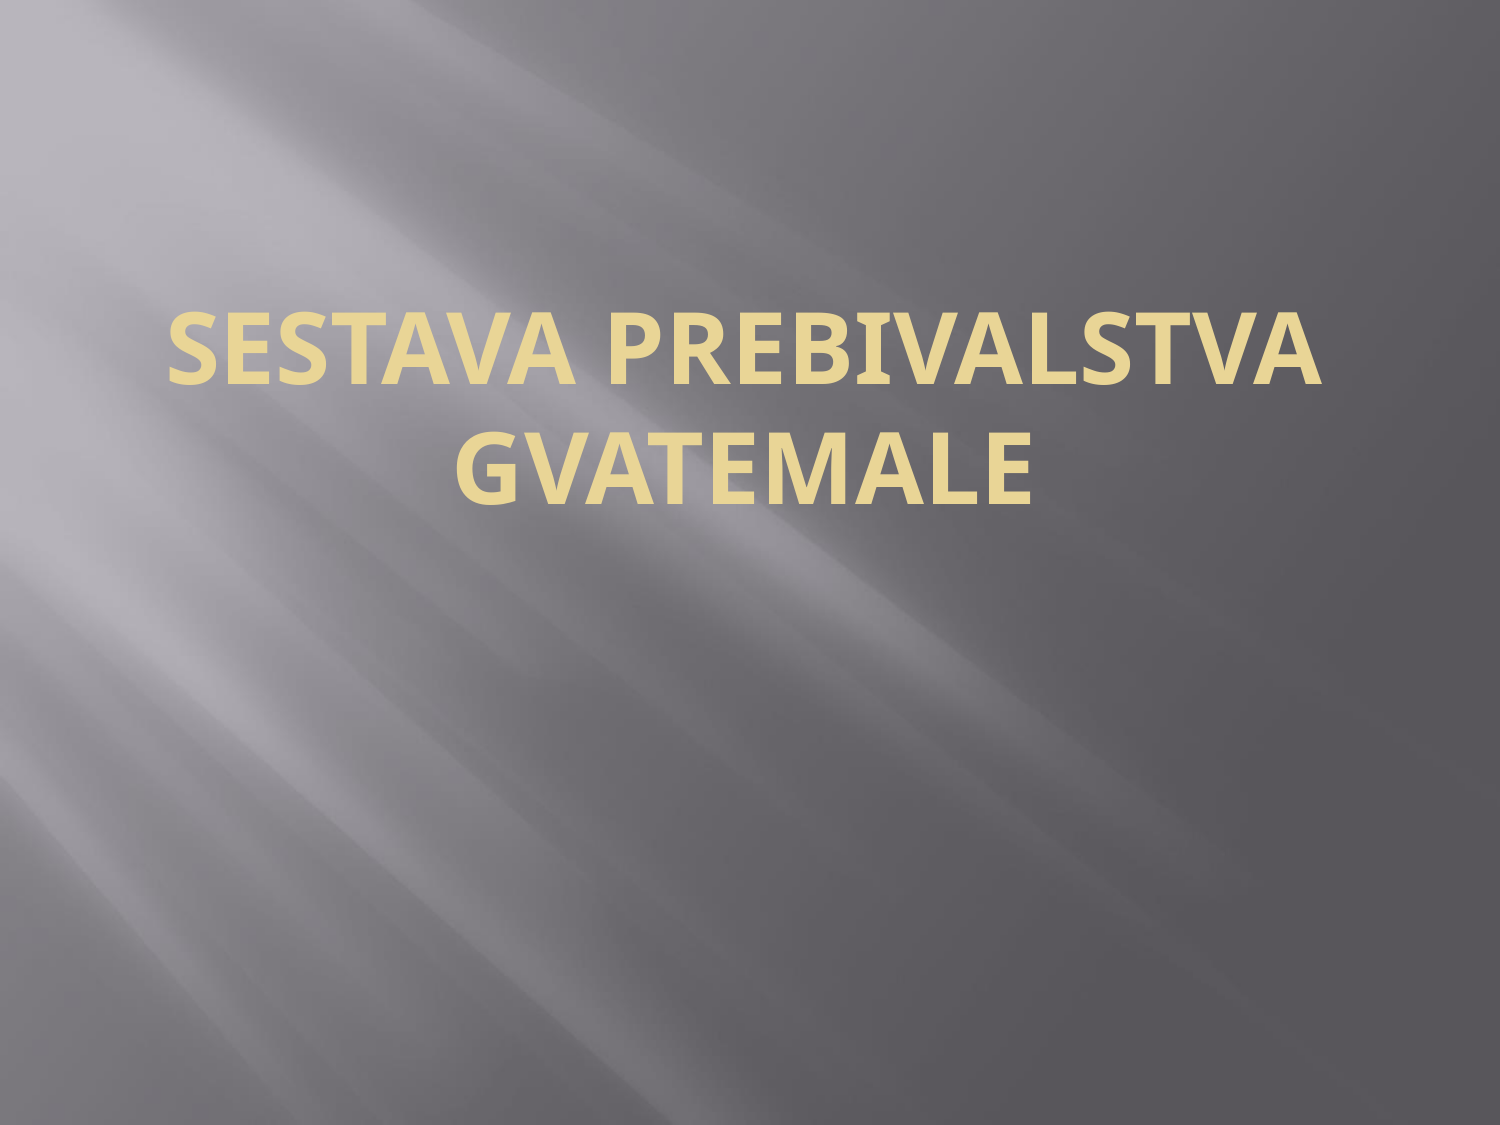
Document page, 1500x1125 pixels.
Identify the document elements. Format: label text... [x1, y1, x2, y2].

title SESTAVA PREBIVALSTVA GVATEMALE [69, 224, 1420, 525]
picture [0, 0, 1500, 1125]
